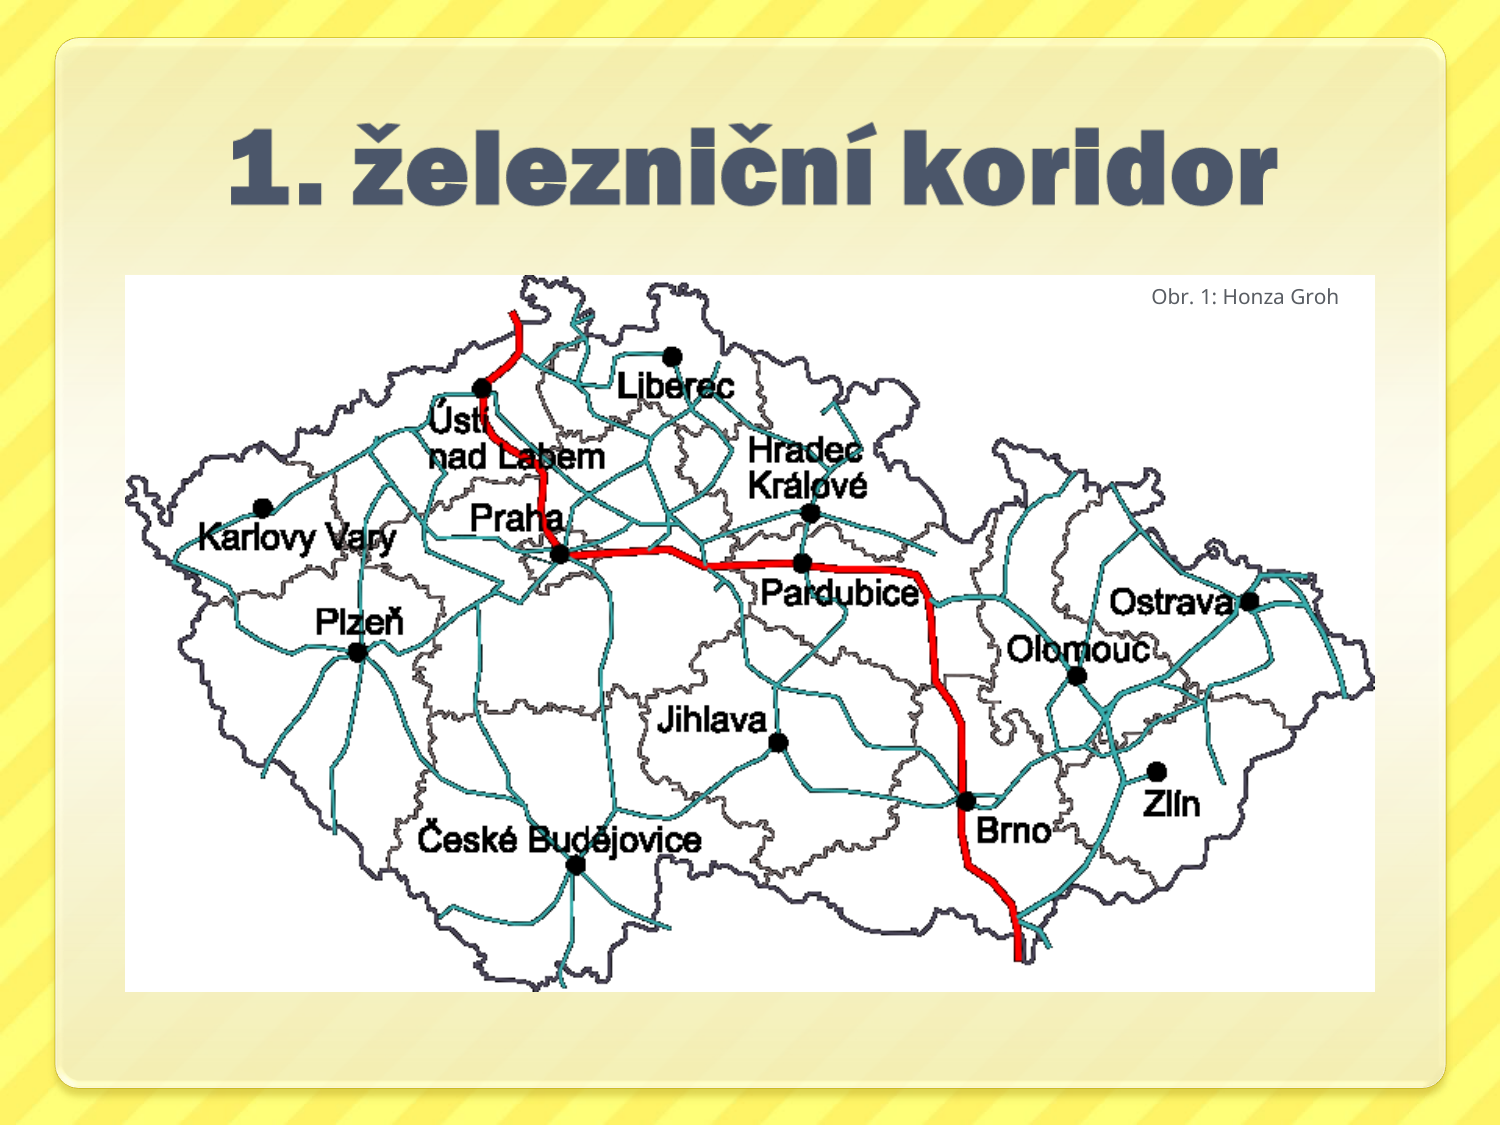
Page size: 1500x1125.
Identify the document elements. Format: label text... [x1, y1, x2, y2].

picture [0, 0, 1500, 1125]
text_box [75, 49, 1426, 992]
text_box Obr. 1: Honza Groh [1124, 281, 1372, 317]
